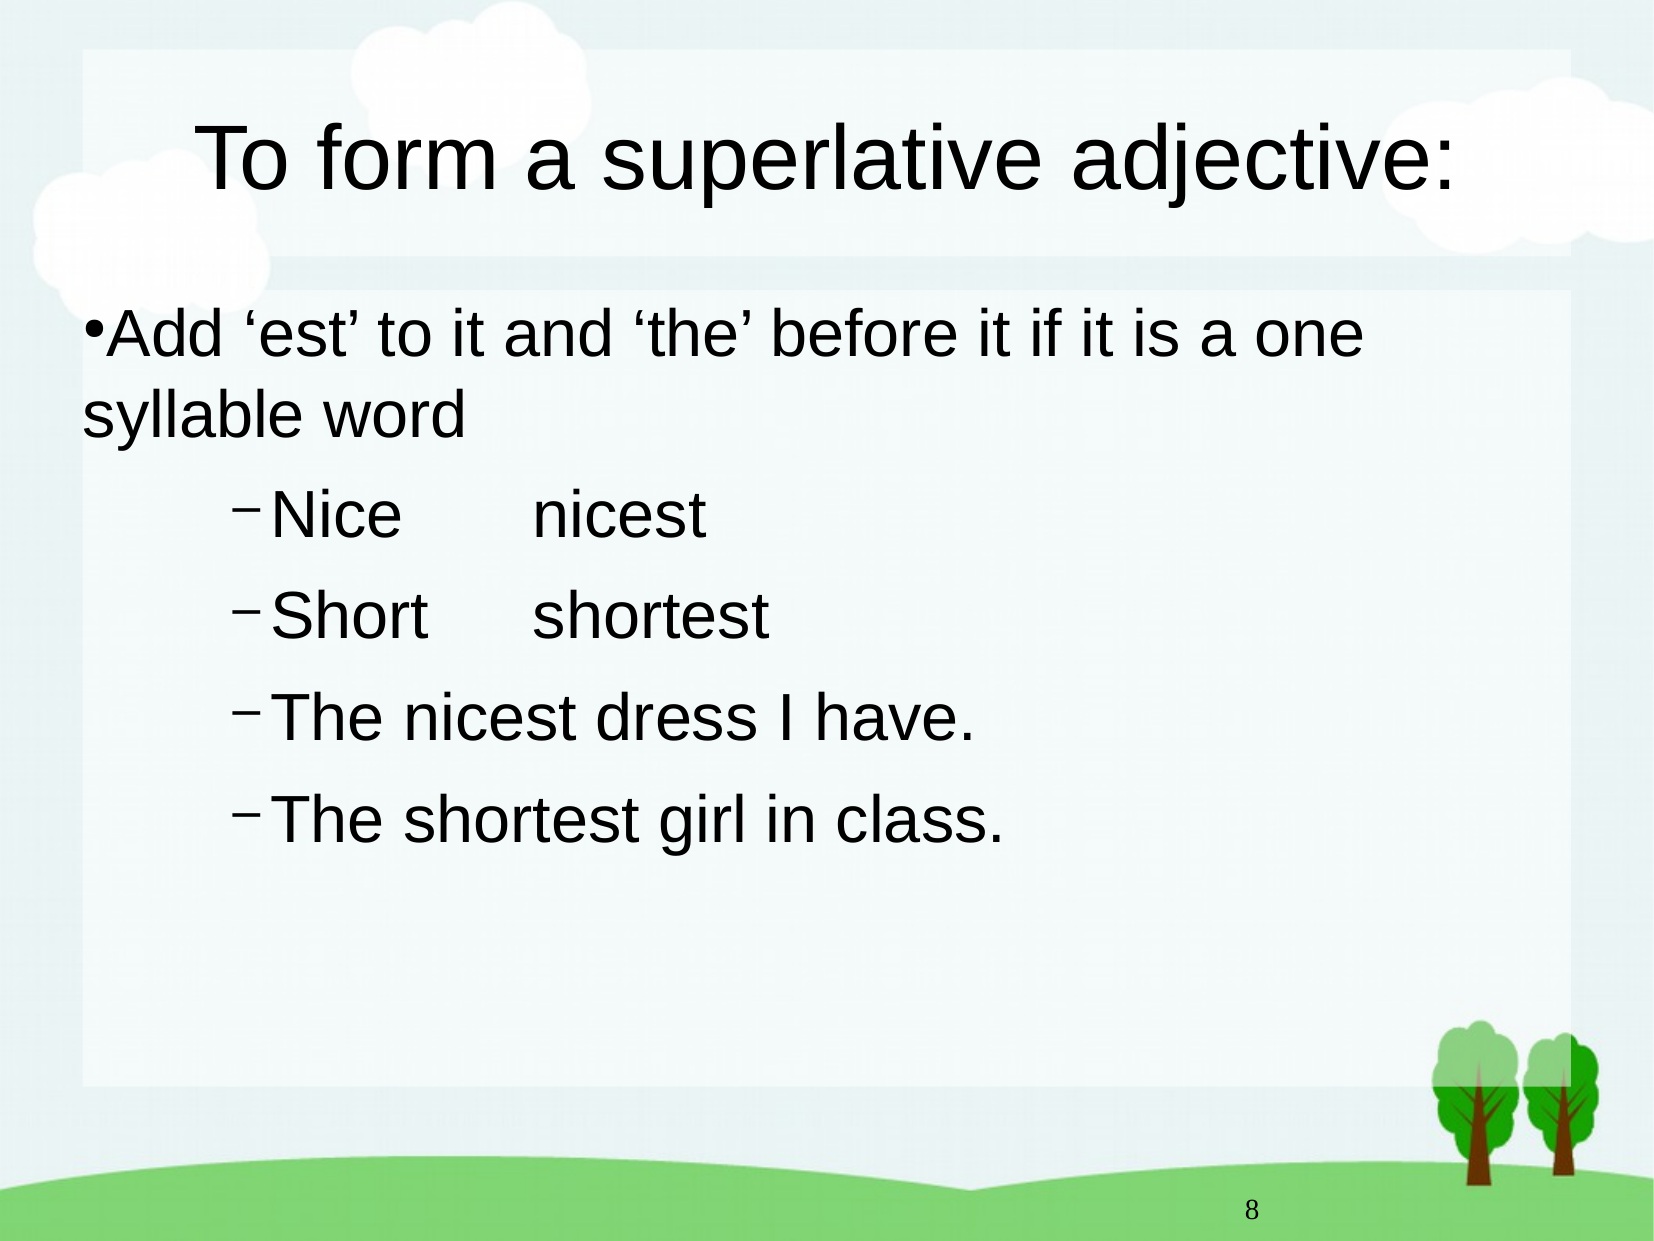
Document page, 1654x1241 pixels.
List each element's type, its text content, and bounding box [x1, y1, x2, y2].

title To form a superlative adjective: [82, 49, 1571, 257]
text_box [1244, 1190, 1630, 1241]
list Add ‘est’ to it and ‘the’ before it if it is a one syllable word Nice nicest Short shortest The nicest dress I have. The shortest girl in class. [82, 290, 1571, 1087]
